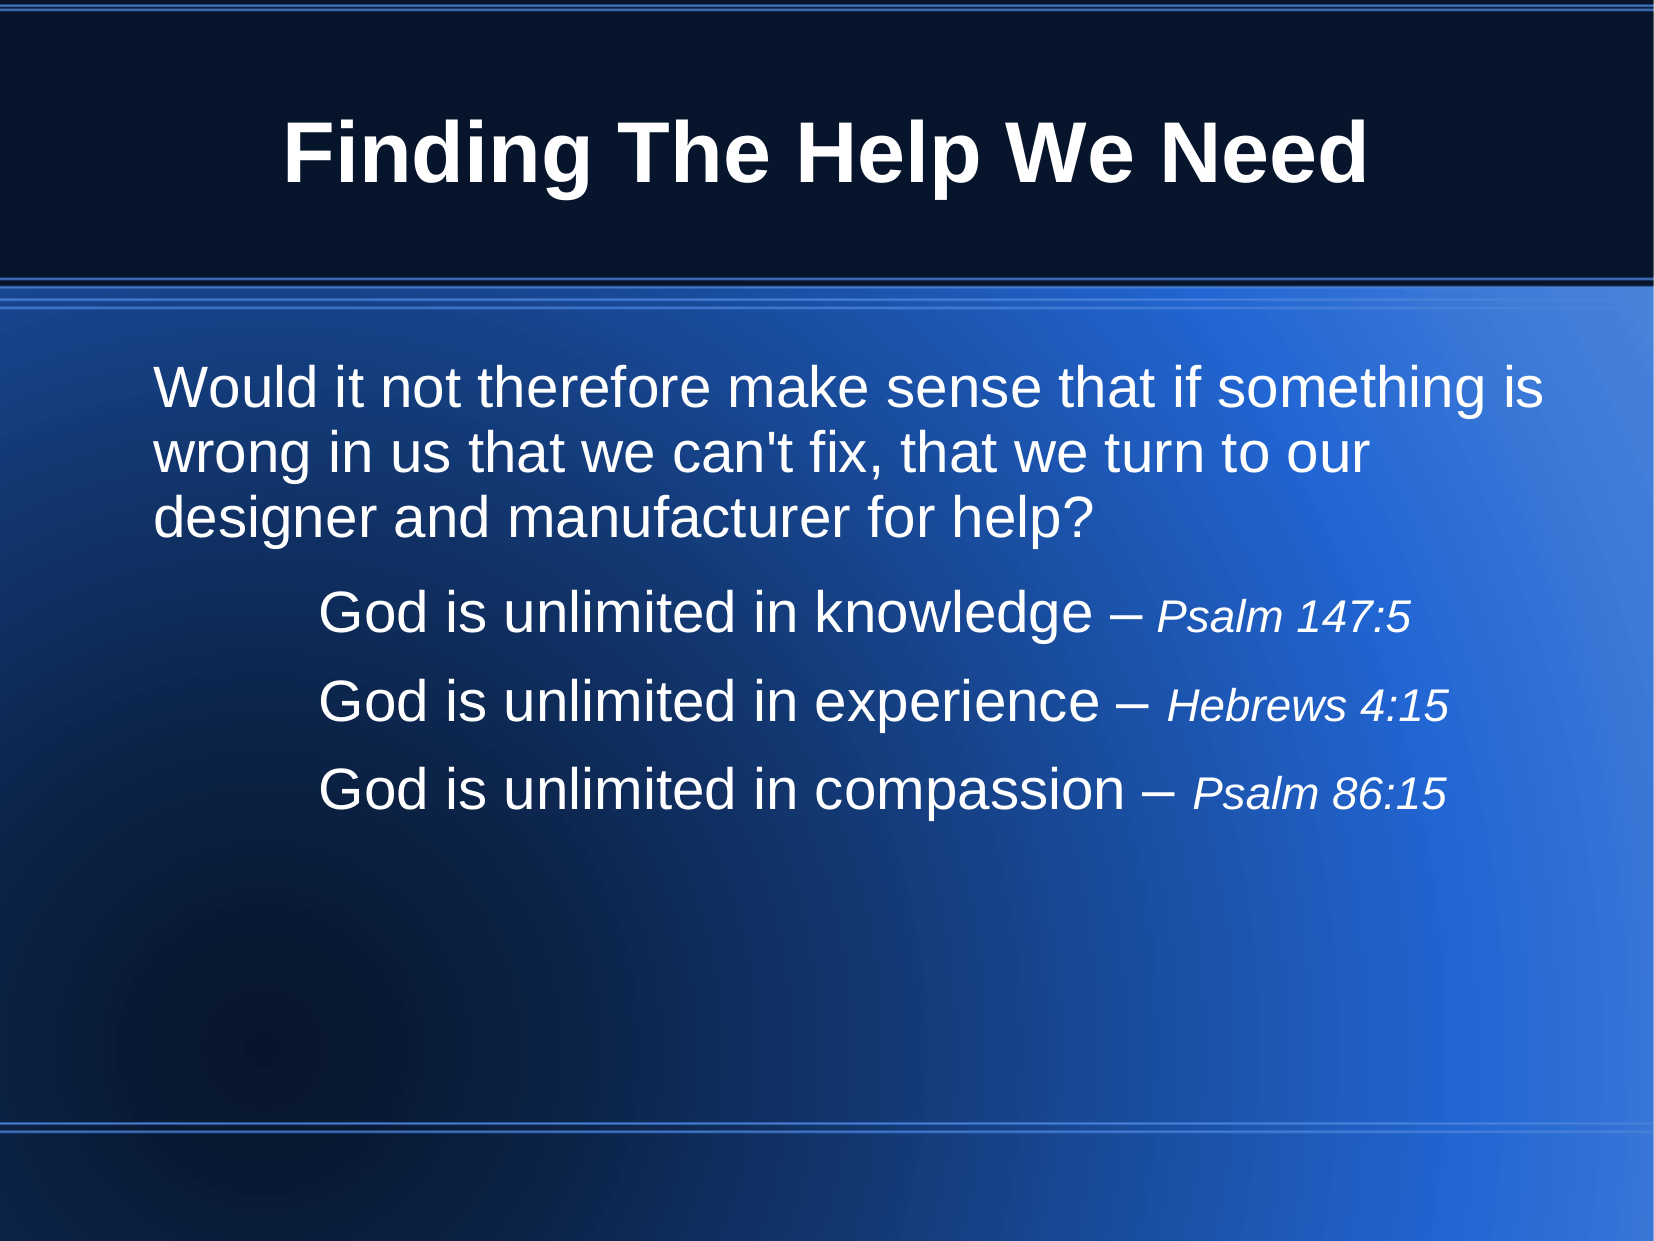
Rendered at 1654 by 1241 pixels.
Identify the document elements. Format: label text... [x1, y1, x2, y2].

list Would it not therefore make sense that if something is wrong in us that we can't fix, that we turn to our designer and manufacturer for help? God is unlimited in knowledge – Psalm 147:5 God is unlimited in experience – Hebrews 4:15 God is unlimited in compassion – Psalm 86:15 [82, 355, 1571, 1241]
title Finding The Help We Need [82, 49, 1571, 257]
picture [0, 0, 1654, 1241]
